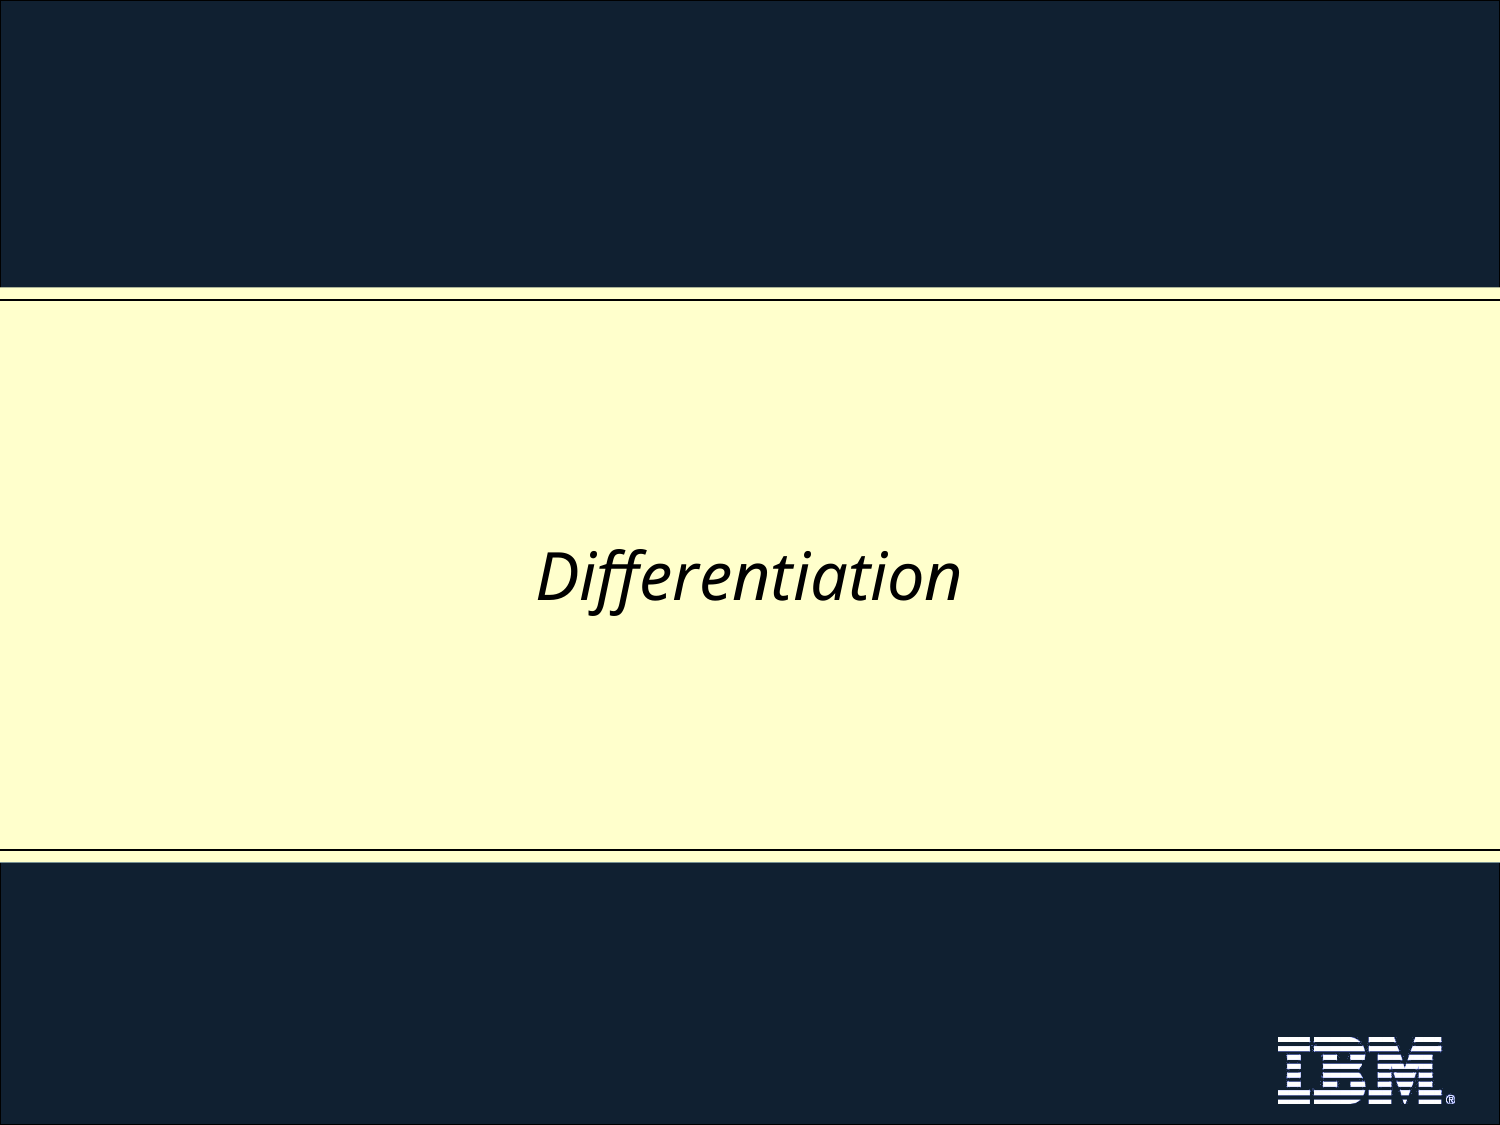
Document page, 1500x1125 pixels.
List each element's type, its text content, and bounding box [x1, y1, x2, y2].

text_box Differentiation [0, 301, 1500, 849]
text_box Differentiation [0, 287, 1500, 299]
picture [1278, 1037, 1484, 1104]
text_box Differentiation [0, 851, 1500, 863]
